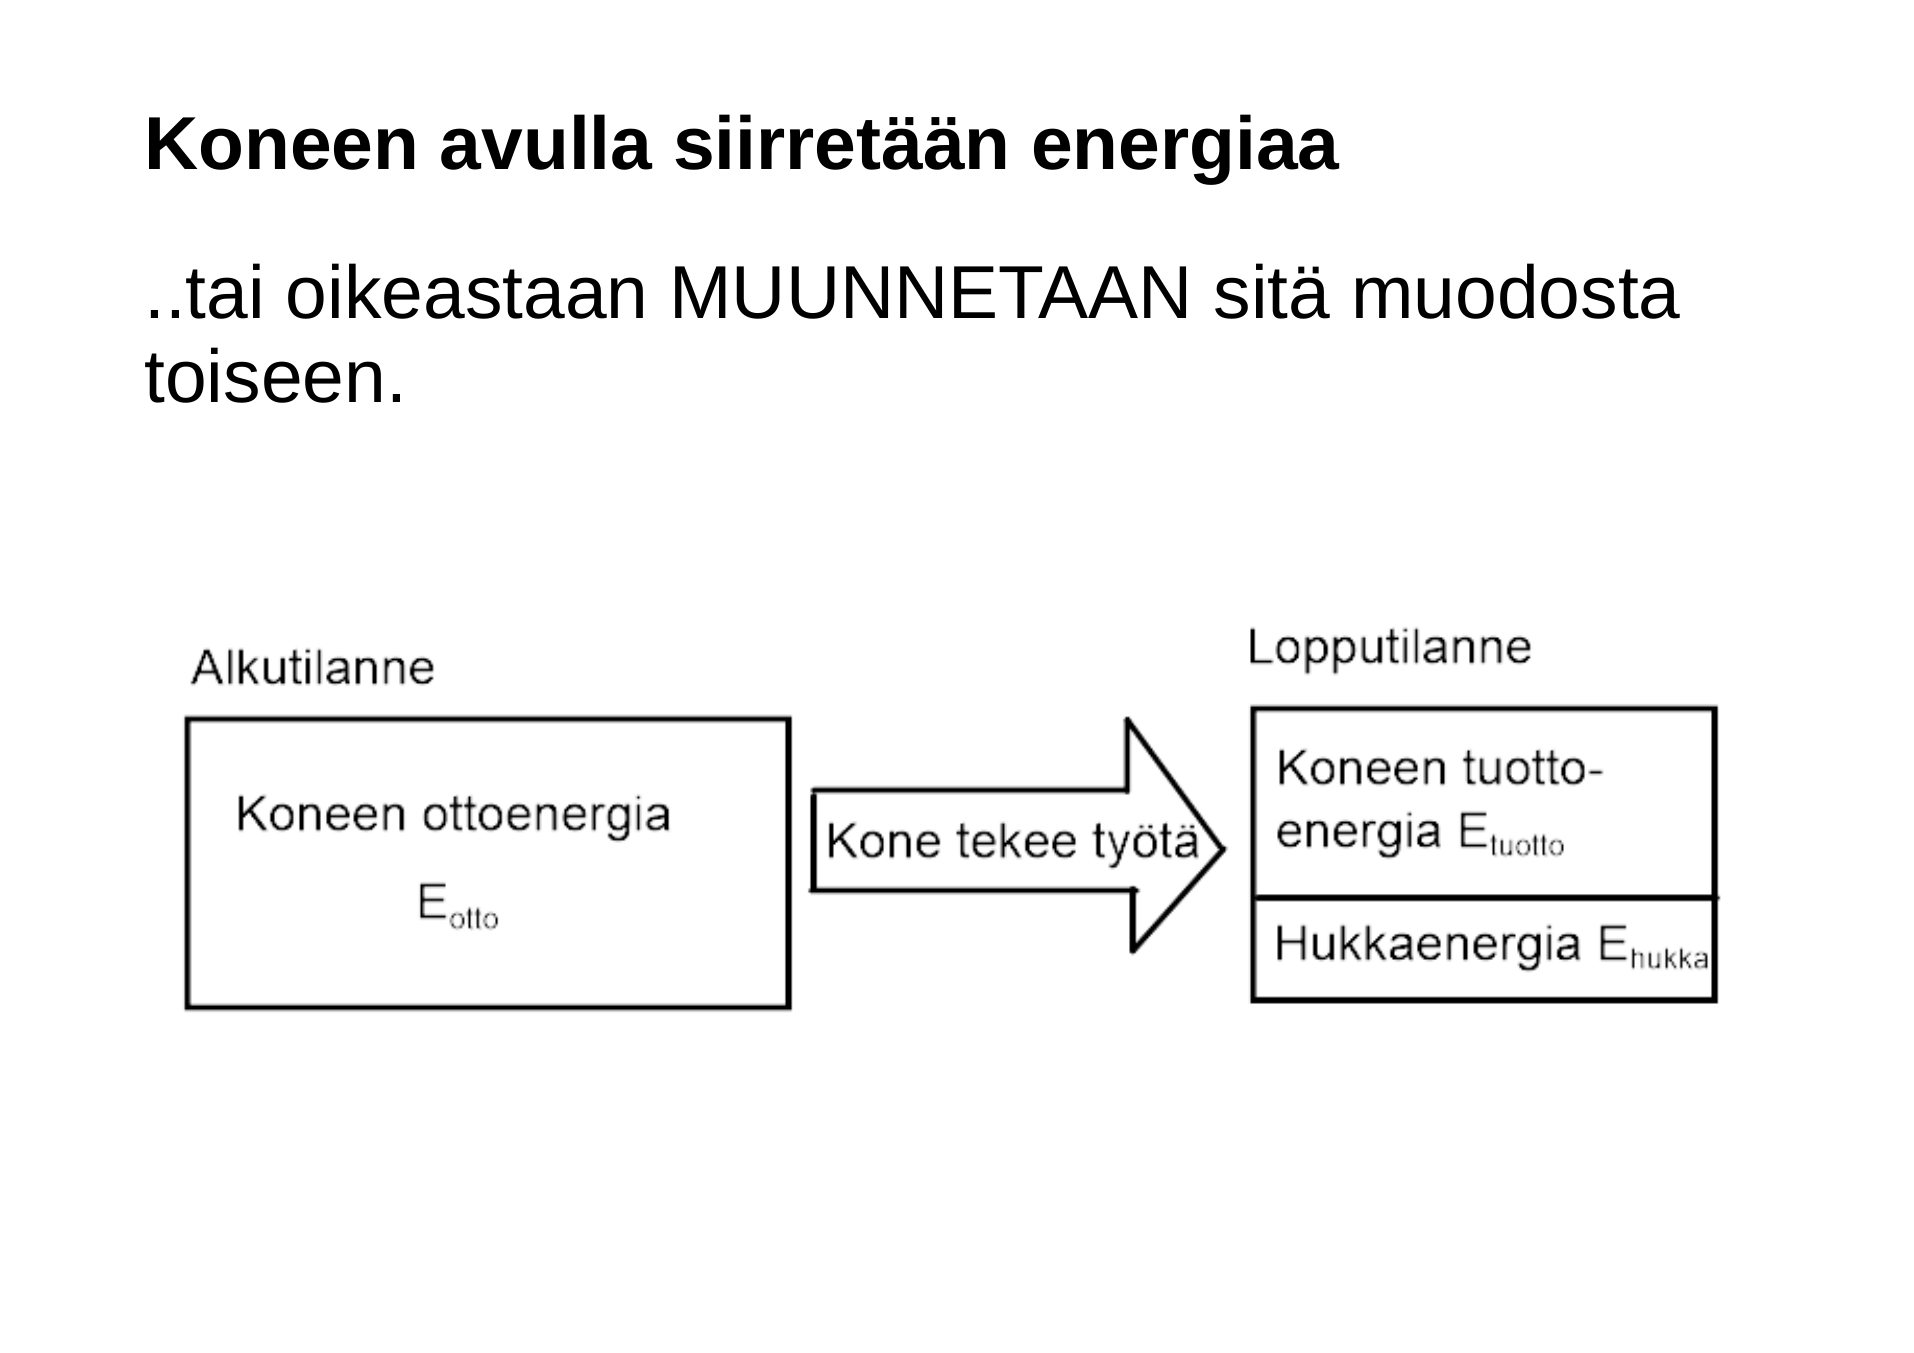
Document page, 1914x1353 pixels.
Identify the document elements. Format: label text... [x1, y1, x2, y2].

text_box Koneen avulla siirretään energiaa ..tai oikeastaan MUUNNETAAN sitä muodosta toiseen. [129, 94, 1737, 469]
picture [129, 521, 1808, 1052]
